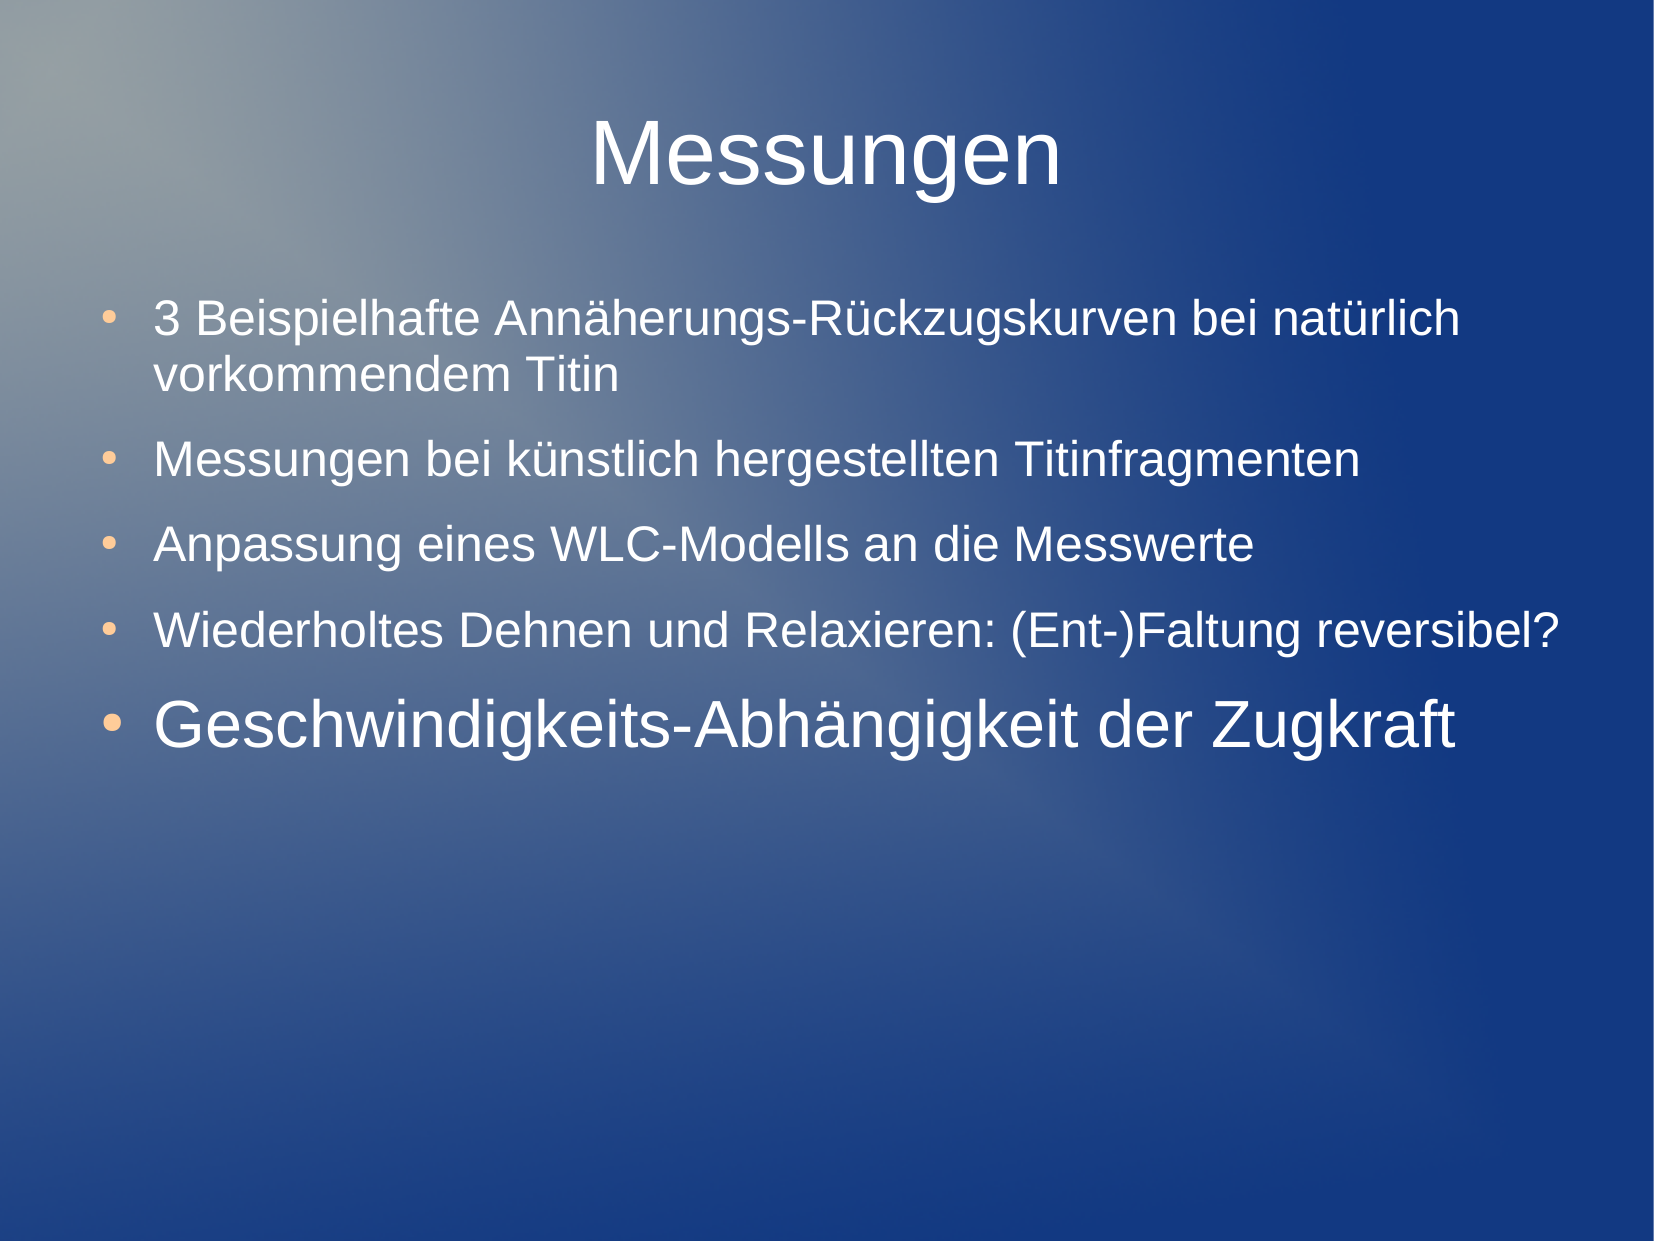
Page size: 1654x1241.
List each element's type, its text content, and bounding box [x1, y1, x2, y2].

title Messungen [82, 49, 1571, 257]
picture [0, 0, 1654, 1241]
list 3 Beispielhafte Annäherungs-Rückzugskurven bei natürlich vorkommendem Titin Messungen bei künstlich hergestellten Titinfragmenten Anpassung eines WLC-Modells an die Messwerte Wiederholtes Dehnen und Relaxieren: (Ent-)Faltung reversibel? Geschwindigkeits-Abhängigkeit der Zugkraft [82, 290, 1571, 1109]
